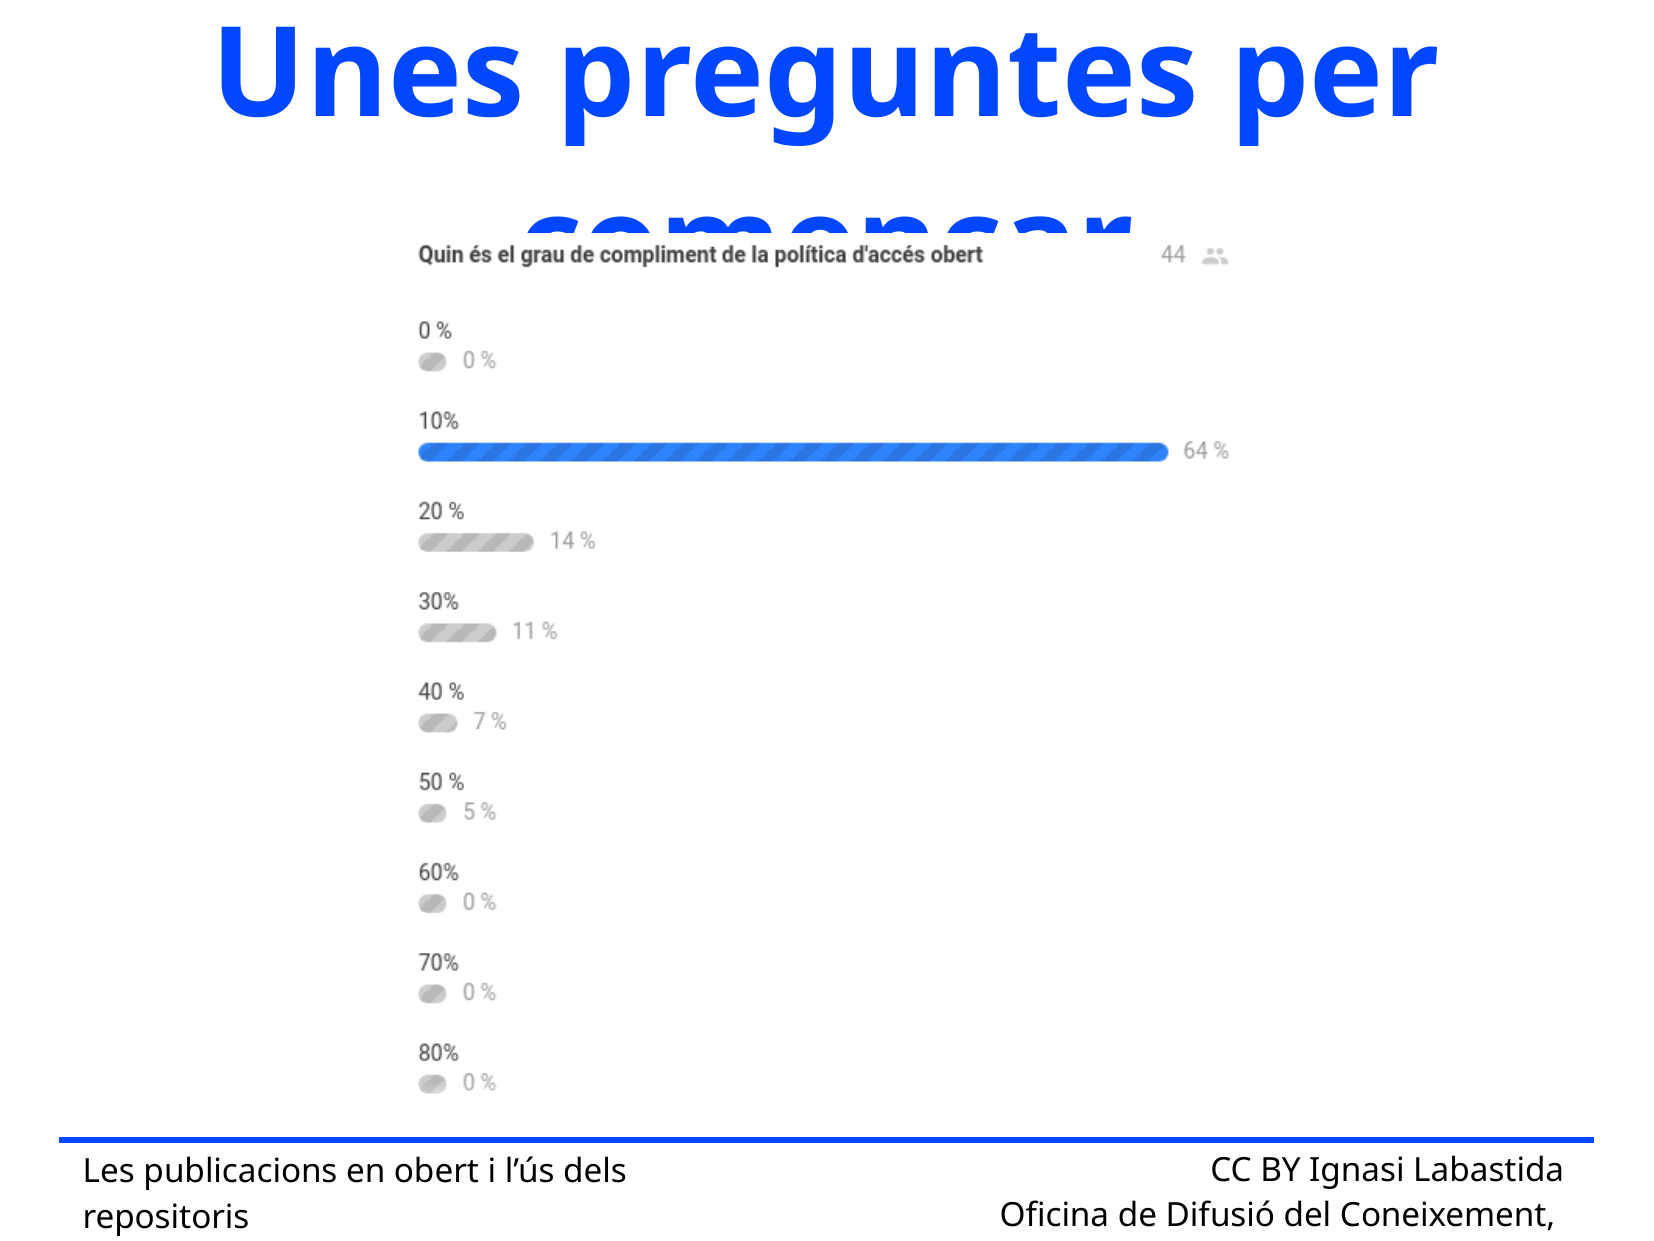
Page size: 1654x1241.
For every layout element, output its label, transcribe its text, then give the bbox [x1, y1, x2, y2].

picture [400, 233, 1242, 1128]
title Unes preguntes per començar [82, 49, 1571, 257]
